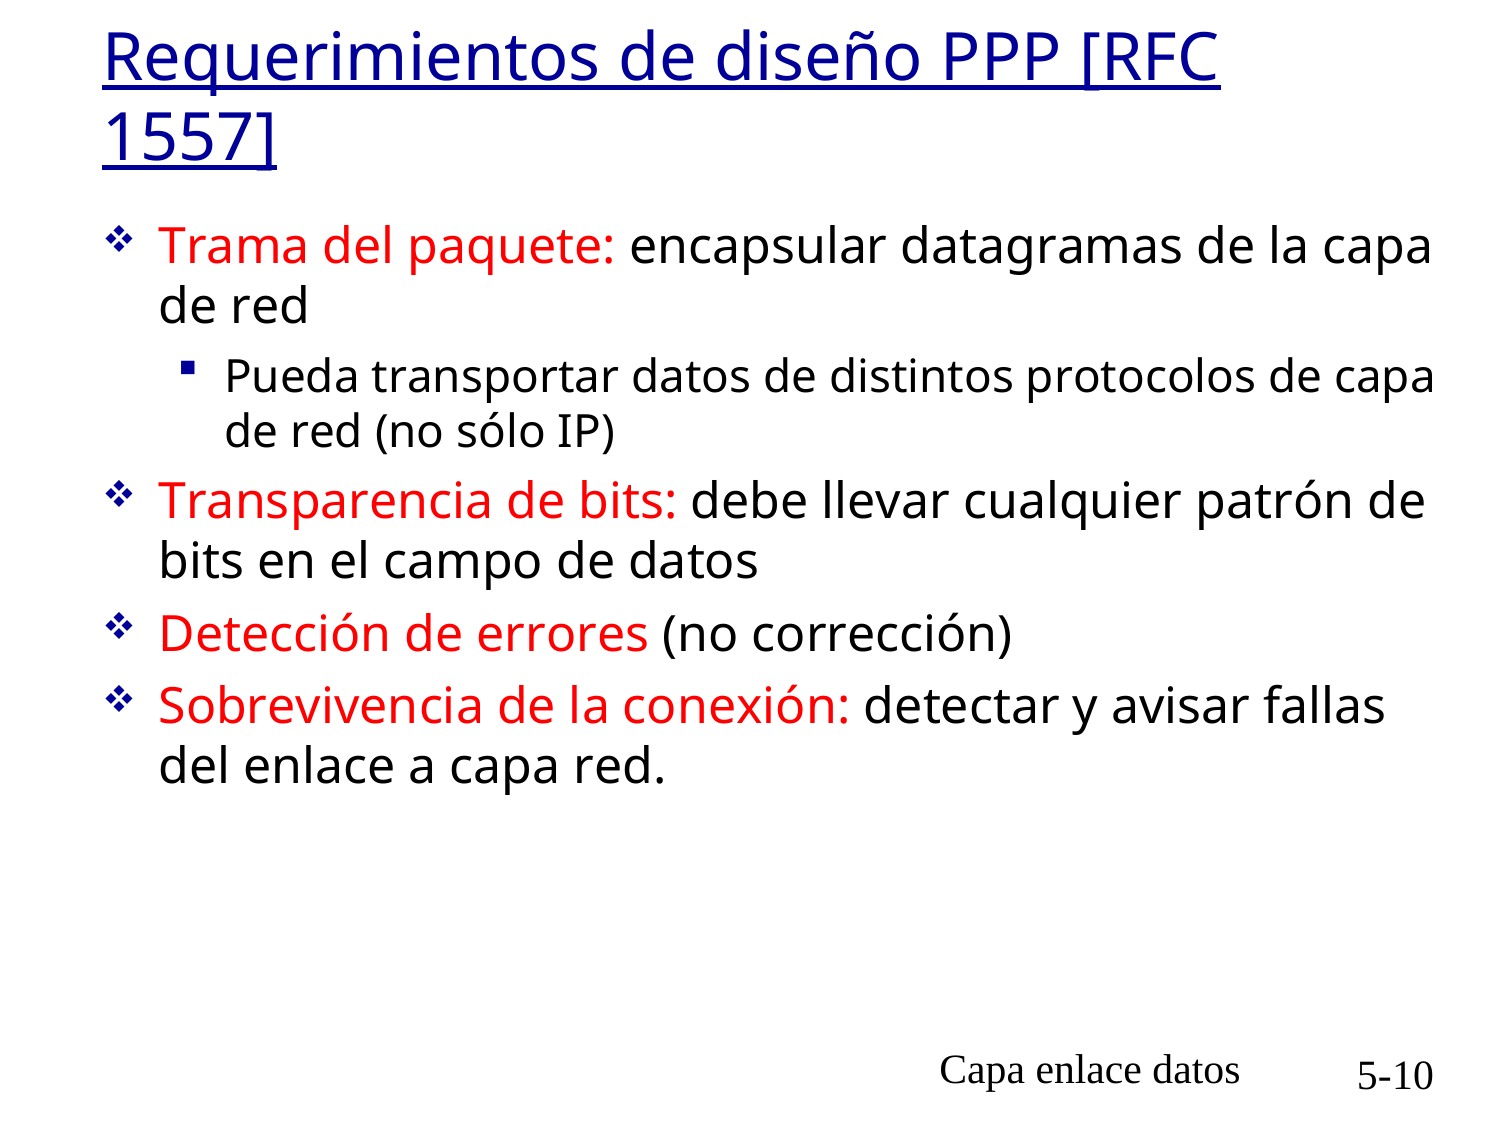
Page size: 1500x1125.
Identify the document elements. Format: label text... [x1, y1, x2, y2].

title Requerimientos de diseño PPP [RFC 1557] [87, 0, 1363, 188]
list Trama del paquete: encapsular datagramas de la capa de red Pueda transportar datos de distintos protocolos de capa de red (no sólo IP) Transparencia de bits: debe llevar cualquier patrón de bits en el campo de datos Detección de errores (no corrección) Sobrevivencia de la conexión: detectar y avisar fallas del enlace a capa red. [87, 206, 1474, 1065]
